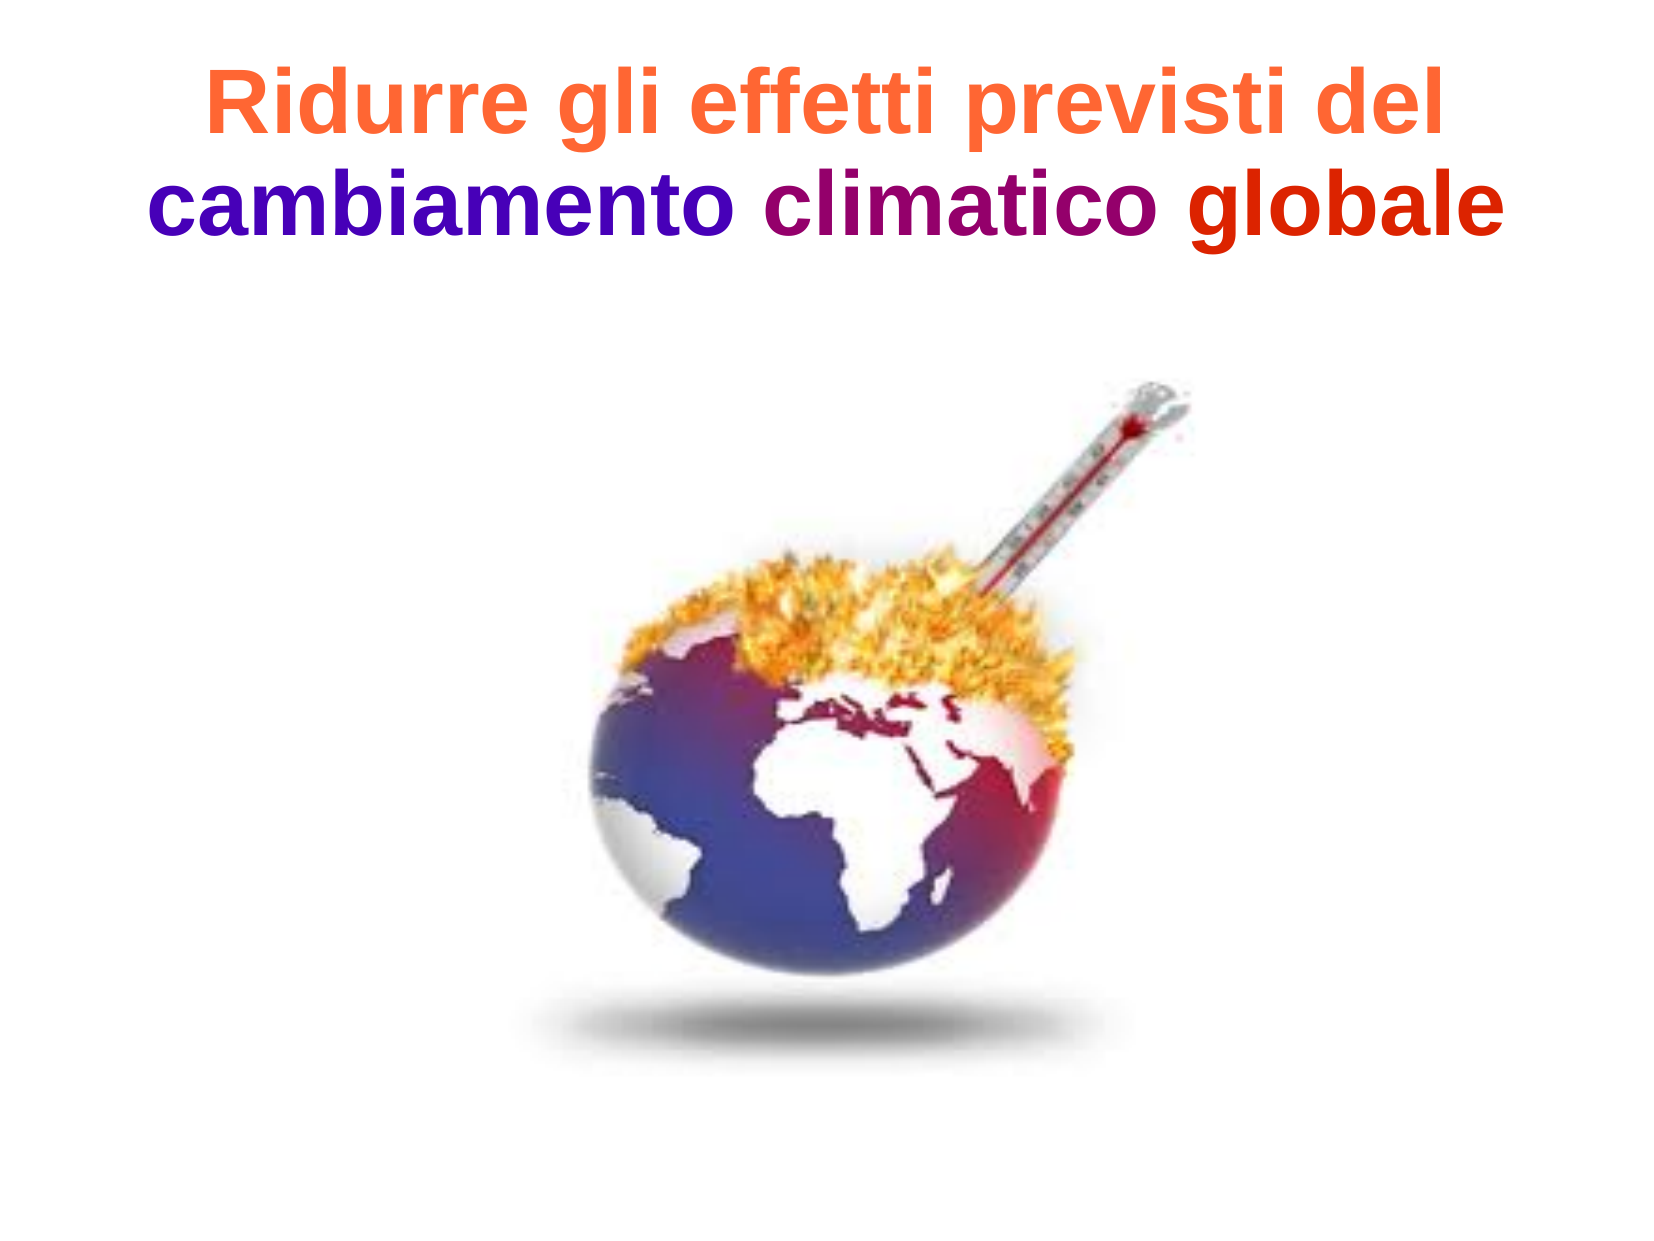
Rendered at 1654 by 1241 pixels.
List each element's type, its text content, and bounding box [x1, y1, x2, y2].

picture [413, 354, 1241, 1093]
title Ridurre gli effetti previsti del cambiamento climatico globale [82, 49, 1571, 257]
